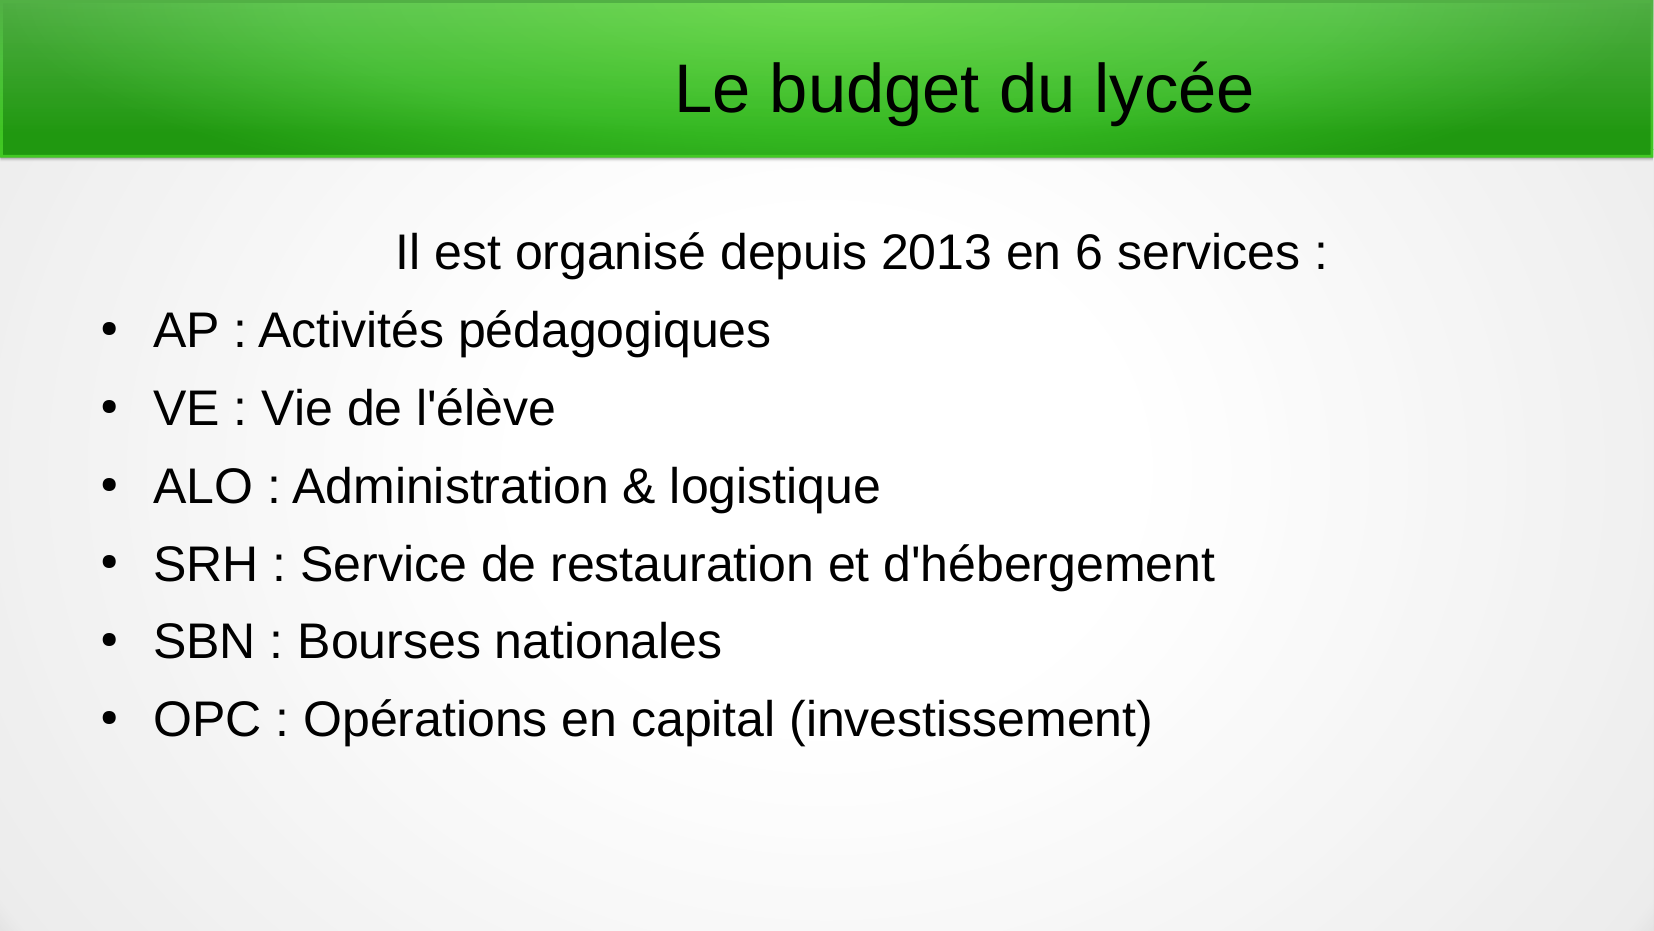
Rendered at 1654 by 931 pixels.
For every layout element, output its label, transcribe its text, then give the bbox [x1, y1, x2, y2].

title Le budget du lycée [82, 35, 1571, 142]
list Il est organisé depuis 2013 en 6 services : AP : Activités pédagogiques VE : Vie de l'élève ALO : Administration & logistique SRH : Service de restauration et d'hébergement SBN : Bourses nationales OPC : Opérations en capital (investissement) [82, 224, 1571, 851]
